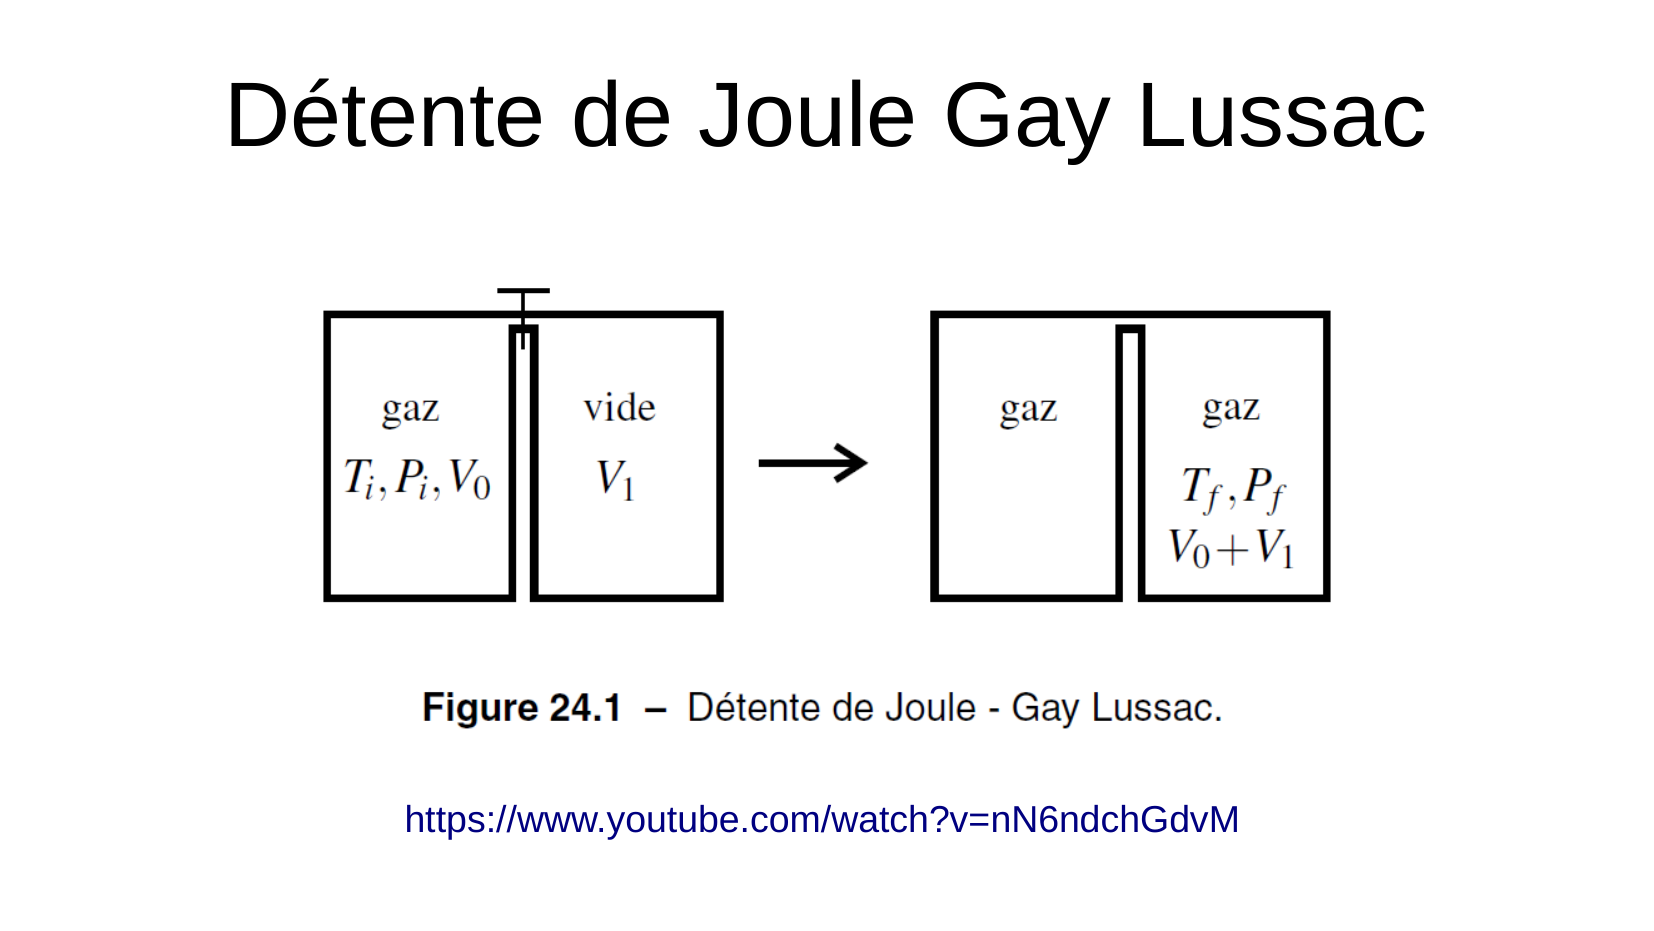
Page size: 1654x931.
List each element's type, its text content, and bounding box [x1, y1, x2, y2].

picture [271, 257, 1377, 756]
title Détente de Joule Gay Lussac [82, 37, 1571, 193]
text_box https://www.youtube.com/watch?v=nN6ndchGdvM [389, 791, 1256, 891]
